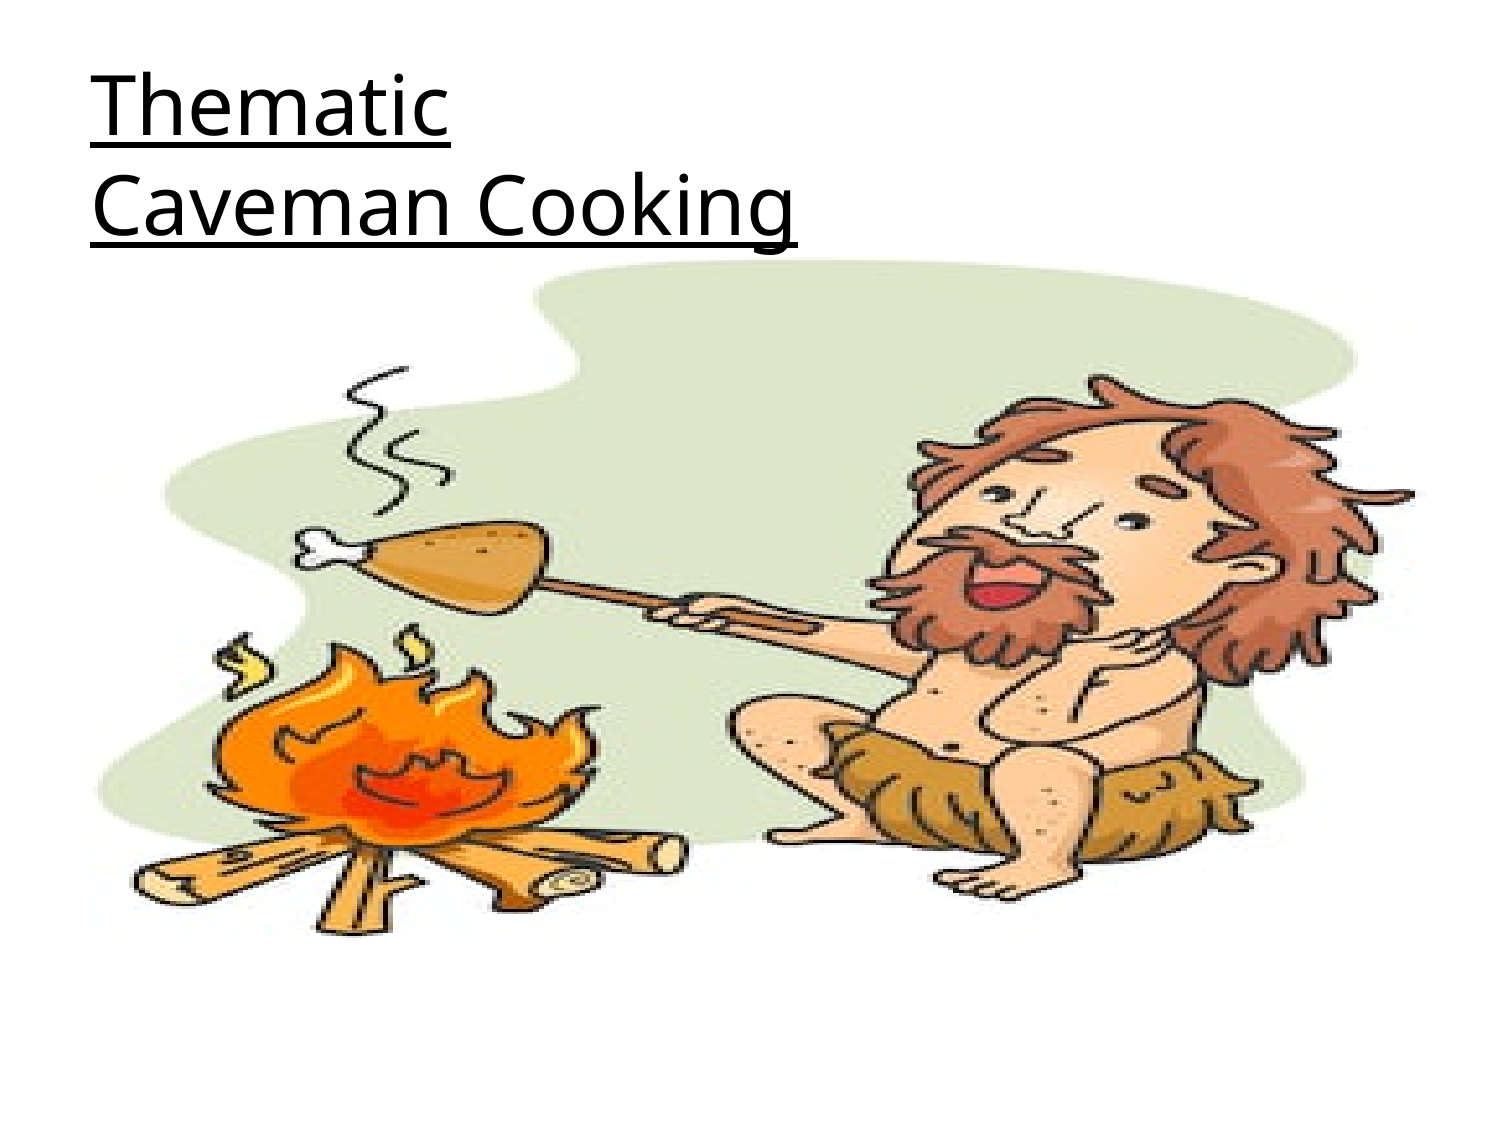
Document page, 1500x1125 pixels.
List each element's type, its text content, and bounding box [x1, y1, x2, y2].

picture [88, 255, 1436, 941]
title Thematic Caveman Cooking [75, 45, 1426, 233]
